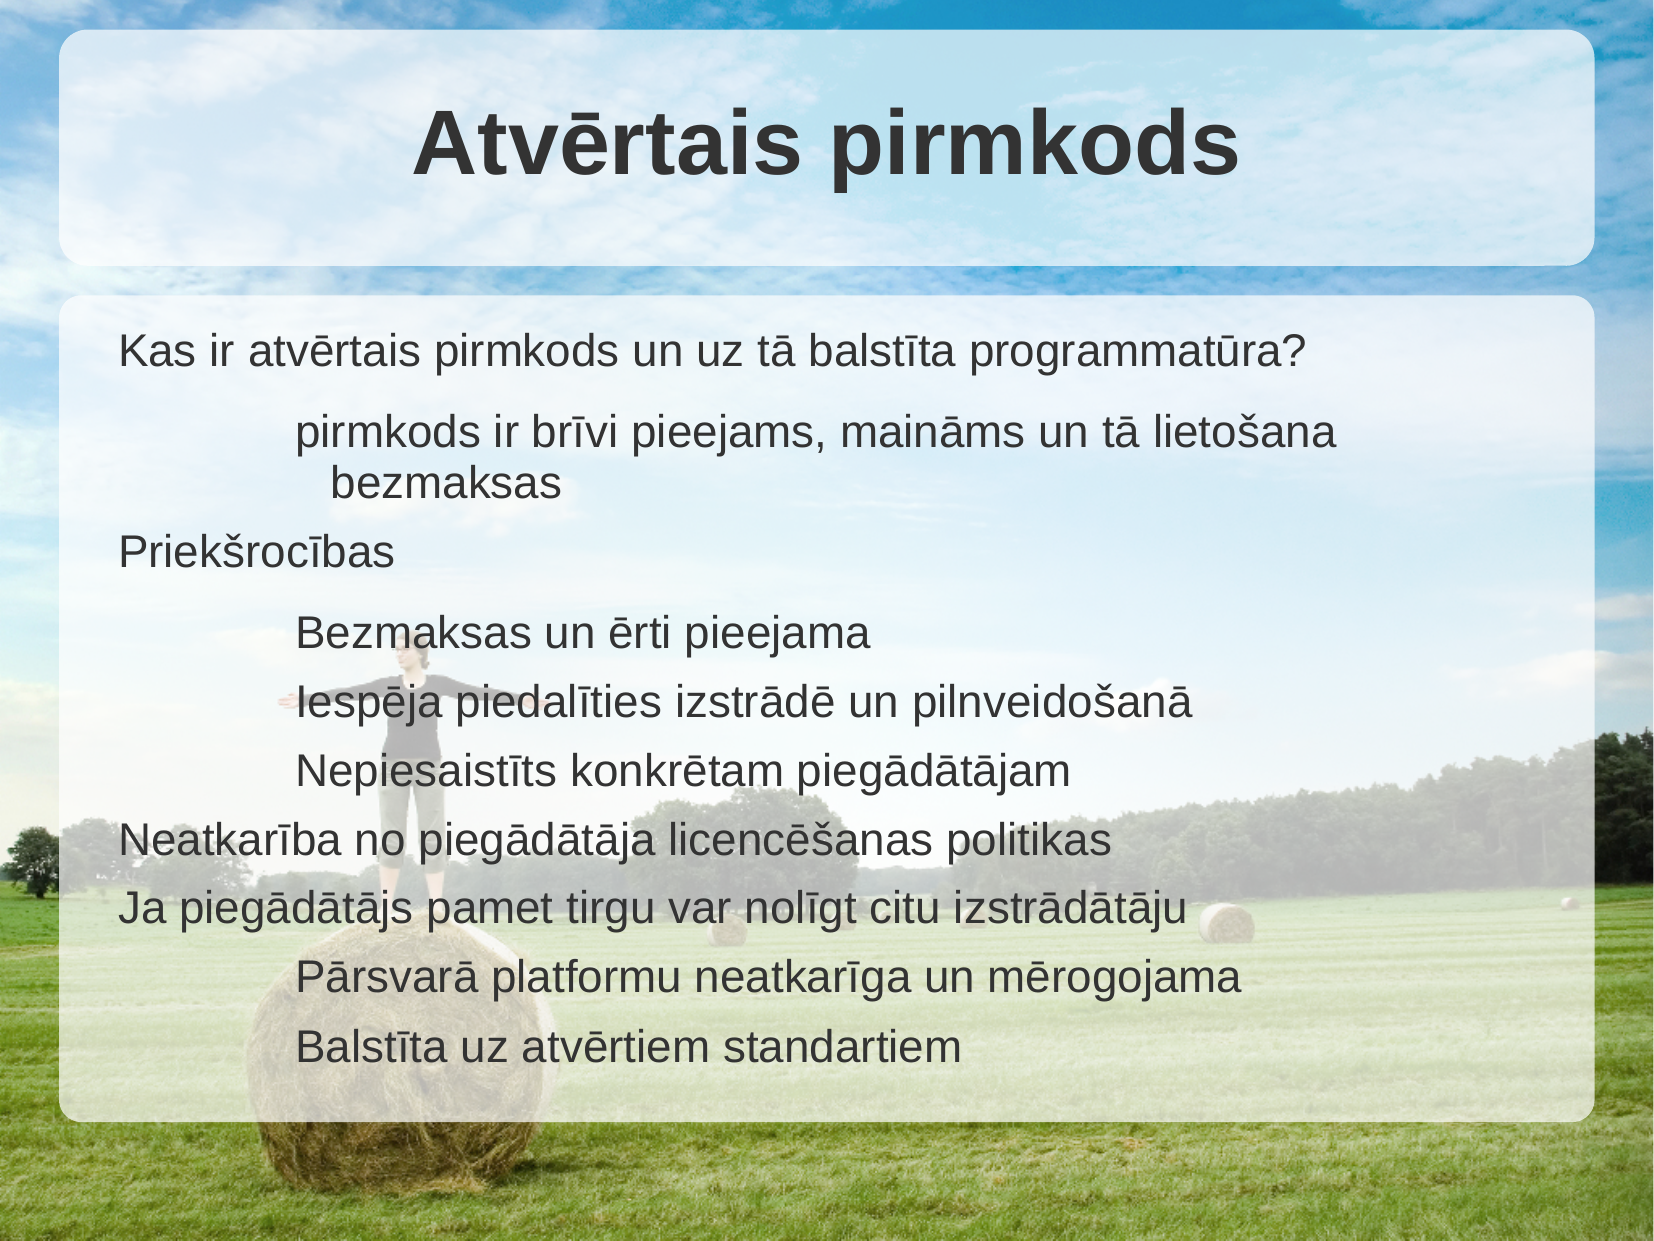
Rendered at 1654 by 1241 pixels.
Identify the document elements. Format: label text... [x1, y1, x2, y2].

title Atvērtais pirmkods [118, 56, 1536, 229]
picture [0, 0, 1654, 1241]
list Kas ir atvērtais pirmkods un uz tā balstīta programmatūra? pirmkods ir brīvi pieejams, maināms un tā lietošana bezmaksas Priekšrocības Bezmaksas un ērti pieejama Iespēja piedalīties izstrādē un pilnveidošanā Nepiesaistīts konkrētam piegādātājam Neatkarība no piegādātāja licencēšanas politikas Ja piegādātājs pamet tirgu var nolīgt citu izstrādātāju Pārsvarā platformu neatkarīga un mērogojama Balstīta uz atvērtiem standartiem [118, 324, 1571, 1094]
